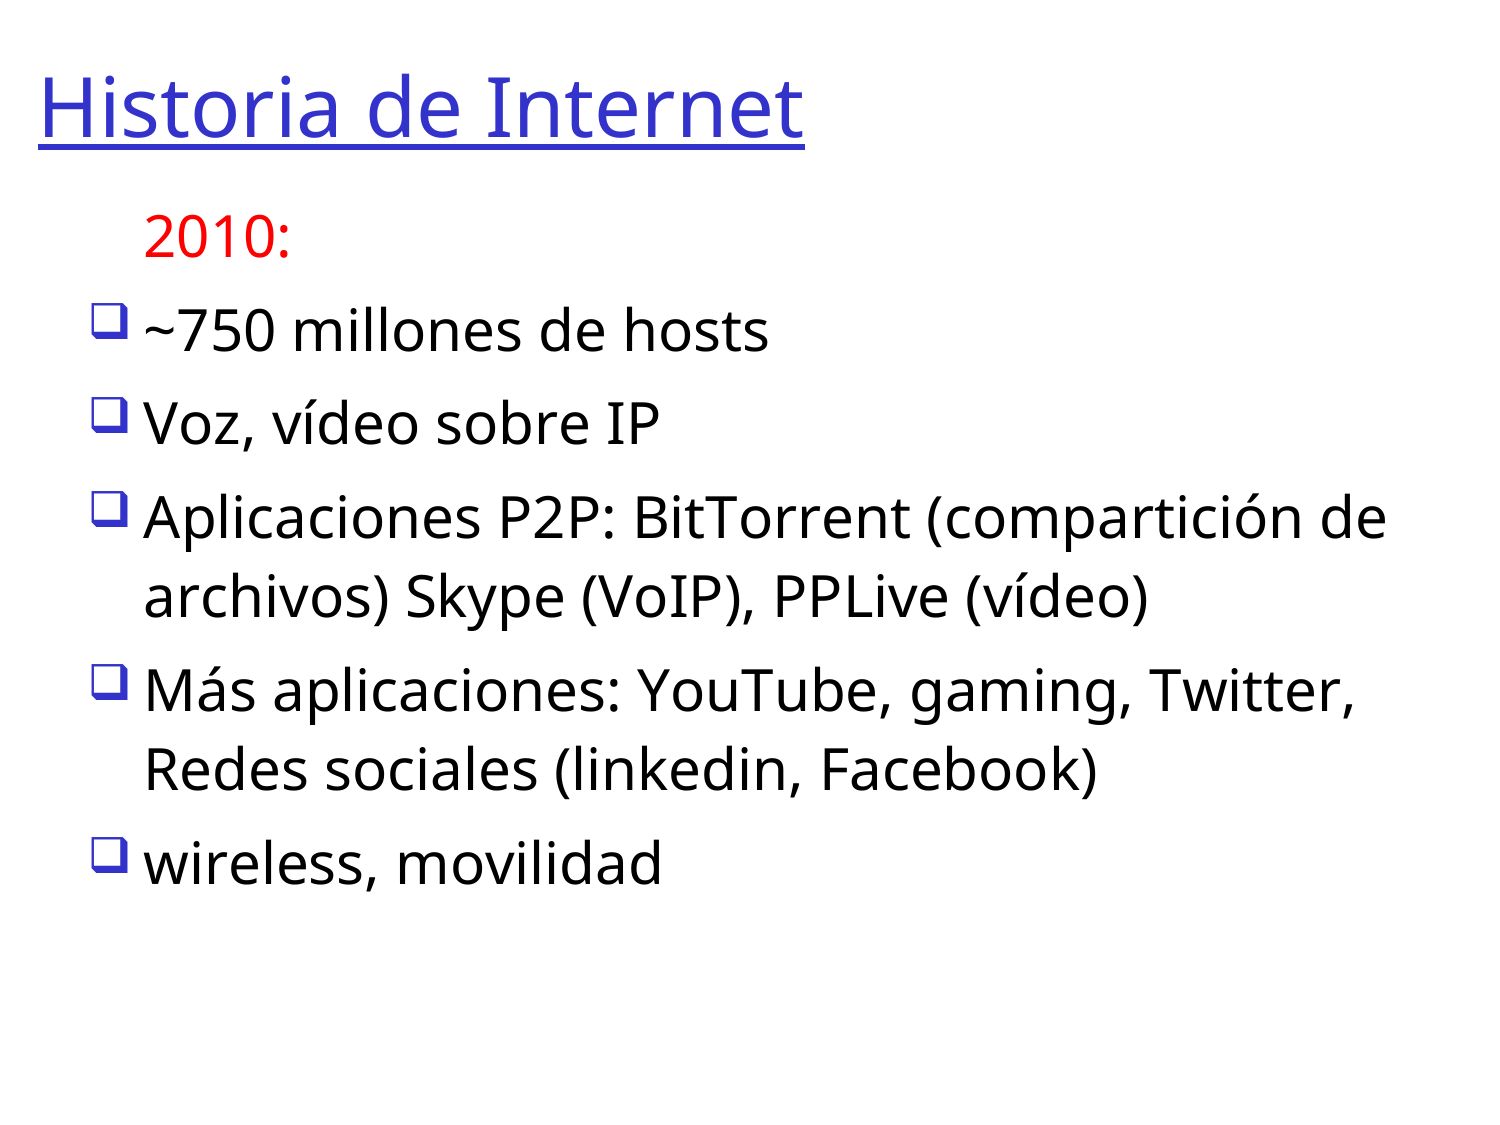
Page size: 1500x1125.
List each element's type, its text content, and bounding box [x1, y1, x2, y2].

list 2010: ~750 millones de hosts Voz, vídeo sobre IP Aplicaciones P2P: BitTorrent (compartición de archivos) Skype (VoIP), PPLive (vídeo) Más aplicaciones: YouTube, gaming, Twitter, Redes sociales (linkedin, Facebook) wireless, movilidad [87, 195, 1463, 938]
title Historia de Internet [37, 23, 1463, 188]
